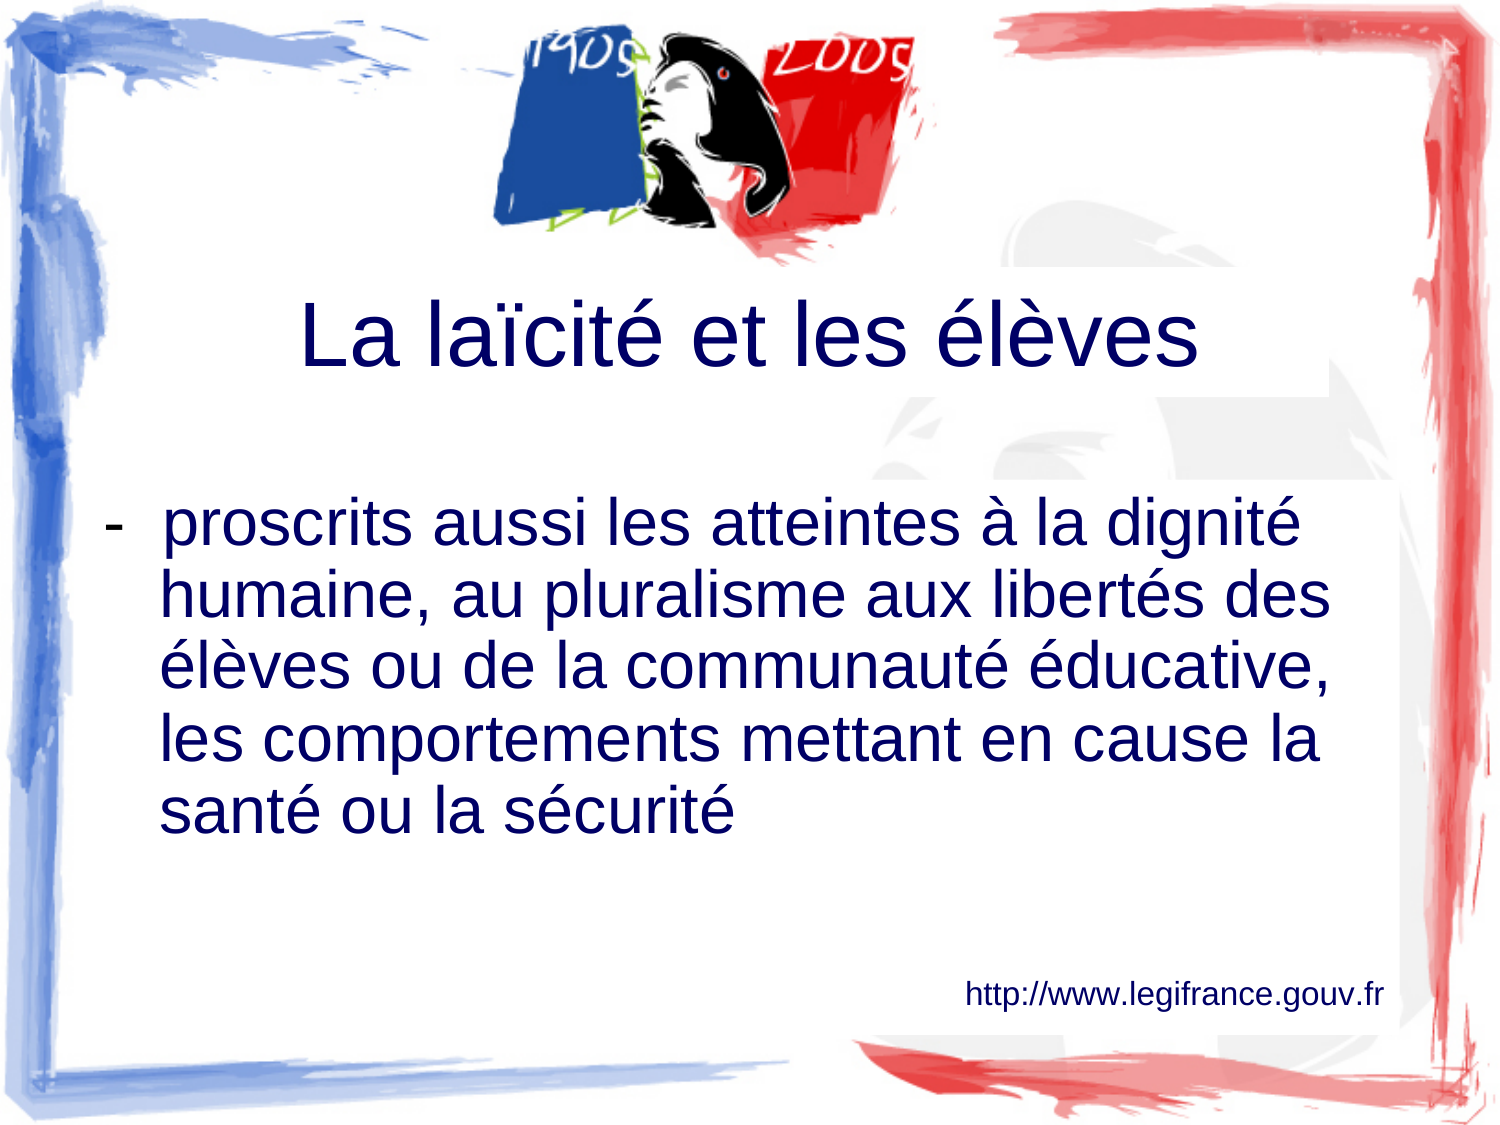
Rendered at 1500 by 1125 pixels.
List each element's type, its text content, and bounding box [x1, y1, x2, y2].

list - proscrits aussi les atteintes à la dignité humaine, au pluralisme aux libertés des élèves ou de la communauté éducative, les comportements mettant en cause la santé ou la sécurité http://www.legifrance.gouv.fr [88, 479, 1400, 1035]
picture [0, 0, 1500, 1125]
title La laïcité et les élèves [171, 267, 1329, 398]
